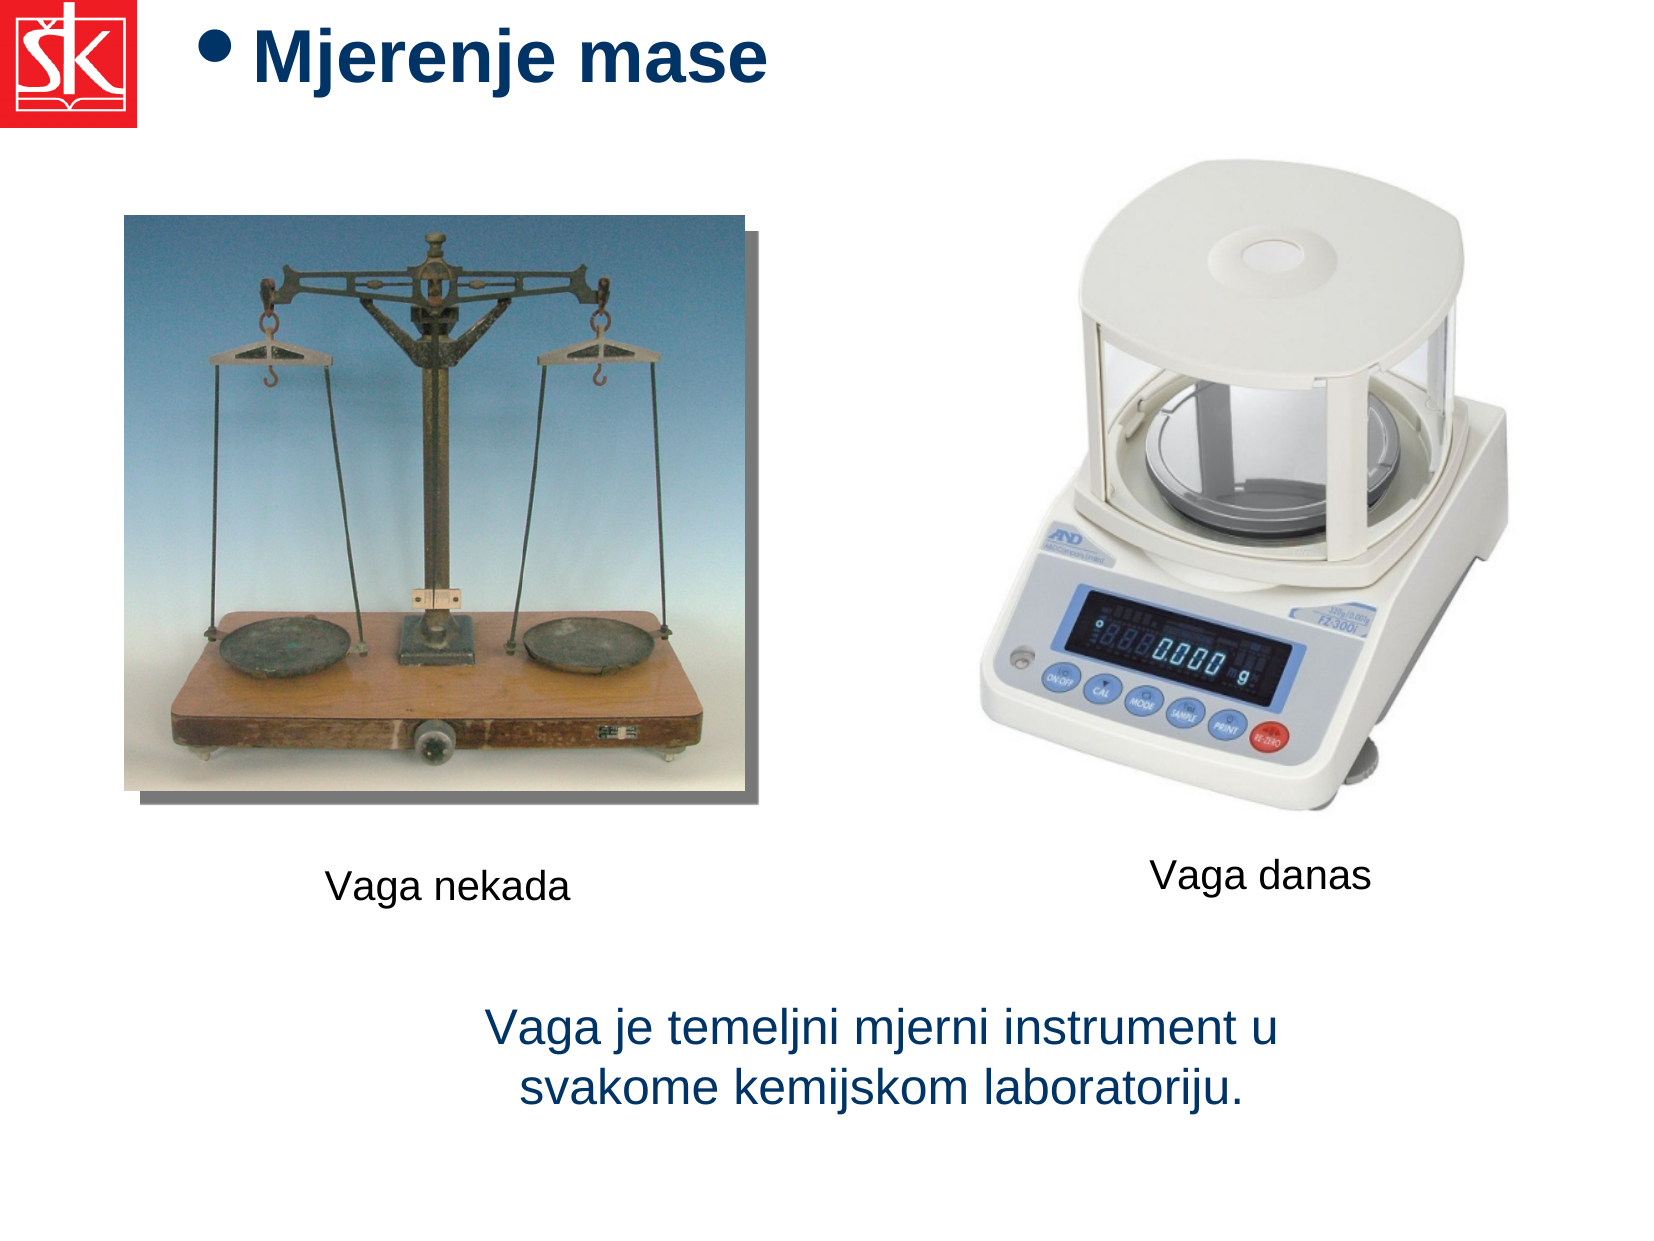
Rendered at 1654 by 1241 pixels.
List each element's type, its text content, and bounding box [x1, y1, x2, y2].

text_box Vaga nekada [234, 850, 662, 917]
text_box Vaga danas [1047, 840, 1475, 906]
text_box Vaga je temeljni mjerni instrument u svakome kemijskom laboratoriju. [372, 987, 1392, 1123]
picture [958, 142, 1528, 841]
text_box Mjerenje mase [179, 0, 1117, 138]
picture [124, 215, 745, 791]
picture [0, 0, 137, 128]
